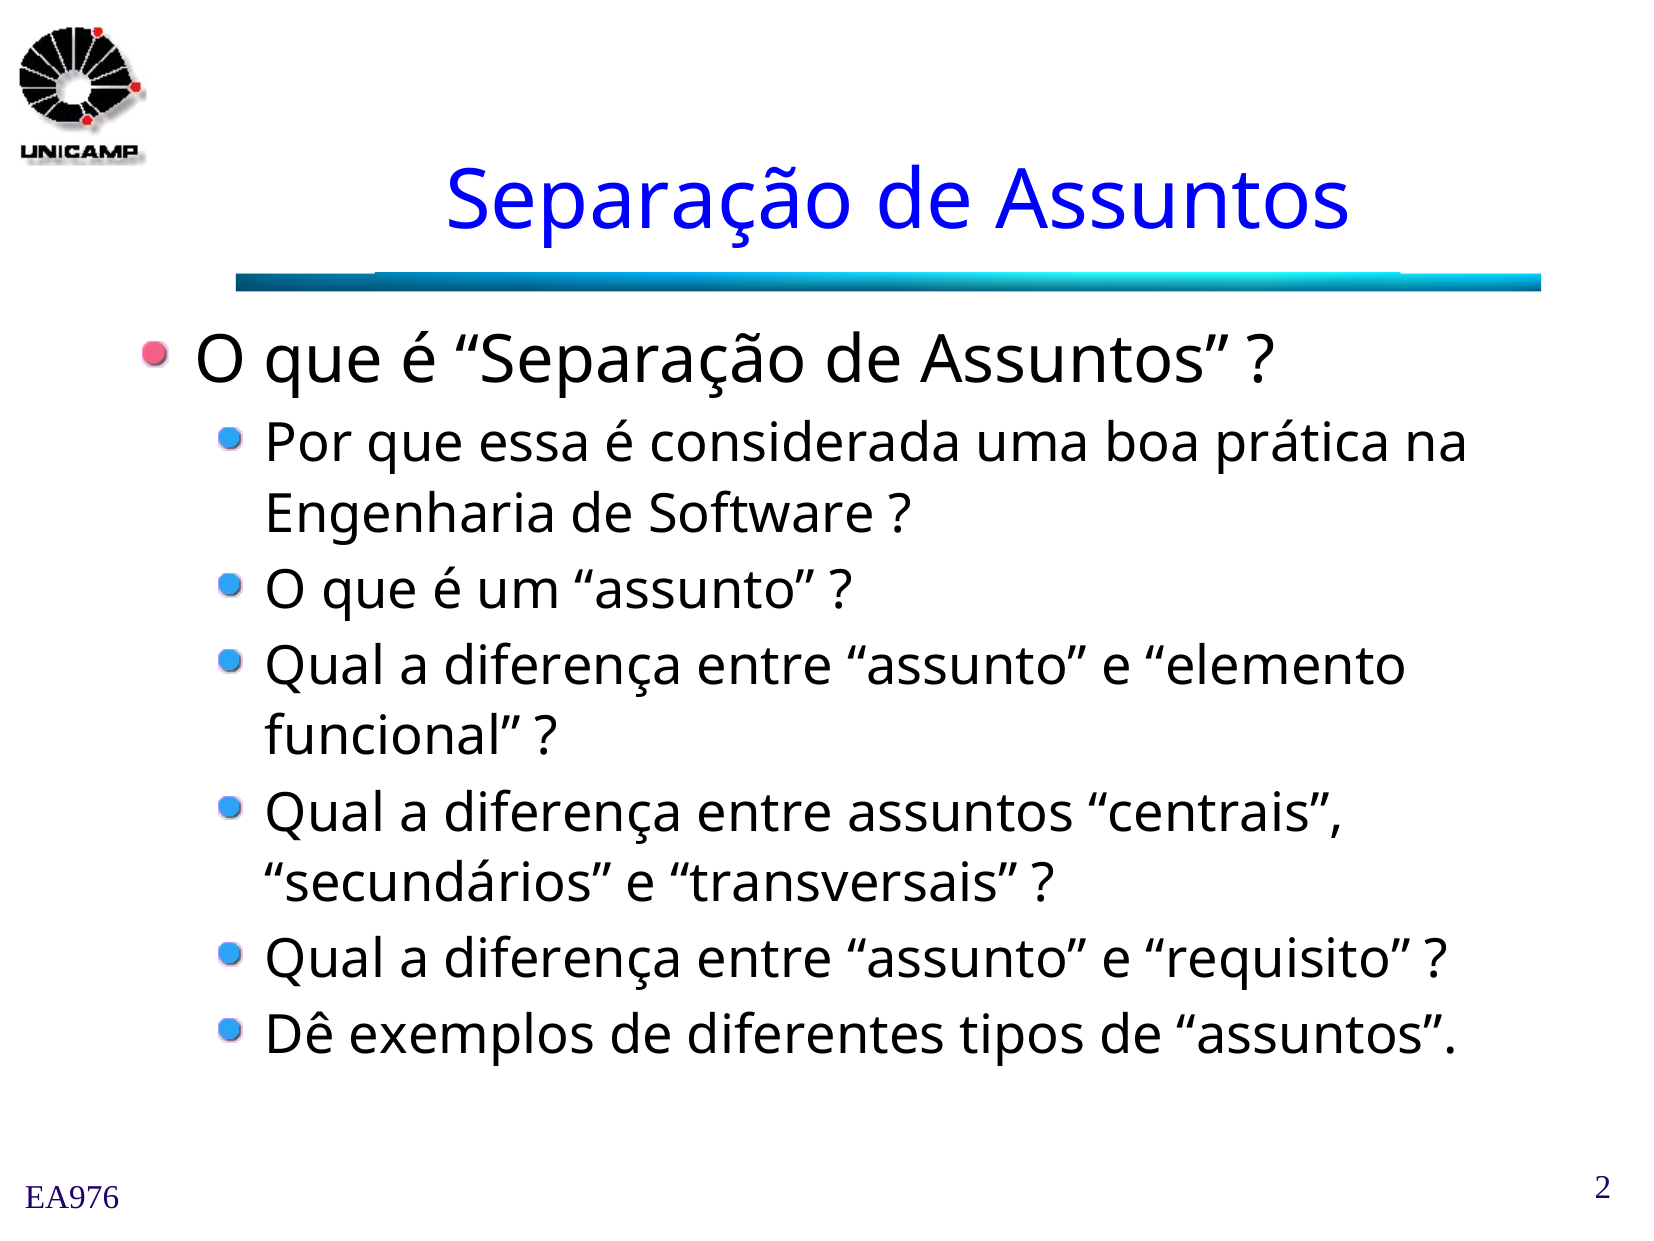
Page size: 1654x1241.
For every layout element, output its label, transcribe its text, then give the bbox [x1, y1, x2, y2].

title Separação de Assuntos [264, 42, 1534, 250]
list O que é “Separação de Assuntos” ? Por que essa é considerada uma boa prática na Engenharia de Software ? O que é um “assunto” ? Qual a diferença entre “assunto” e “elemento funcional” ? Qual a diferença entre assuntos “centrais”, “secundários” e “transversais” ? Qual a diferença entre “assunto” e “requisito” ? Dê exemplos de diferentes tipos de “assuntos”. [123, 313, 1536, 1133]
picture [125, 272, 1654, 295]
